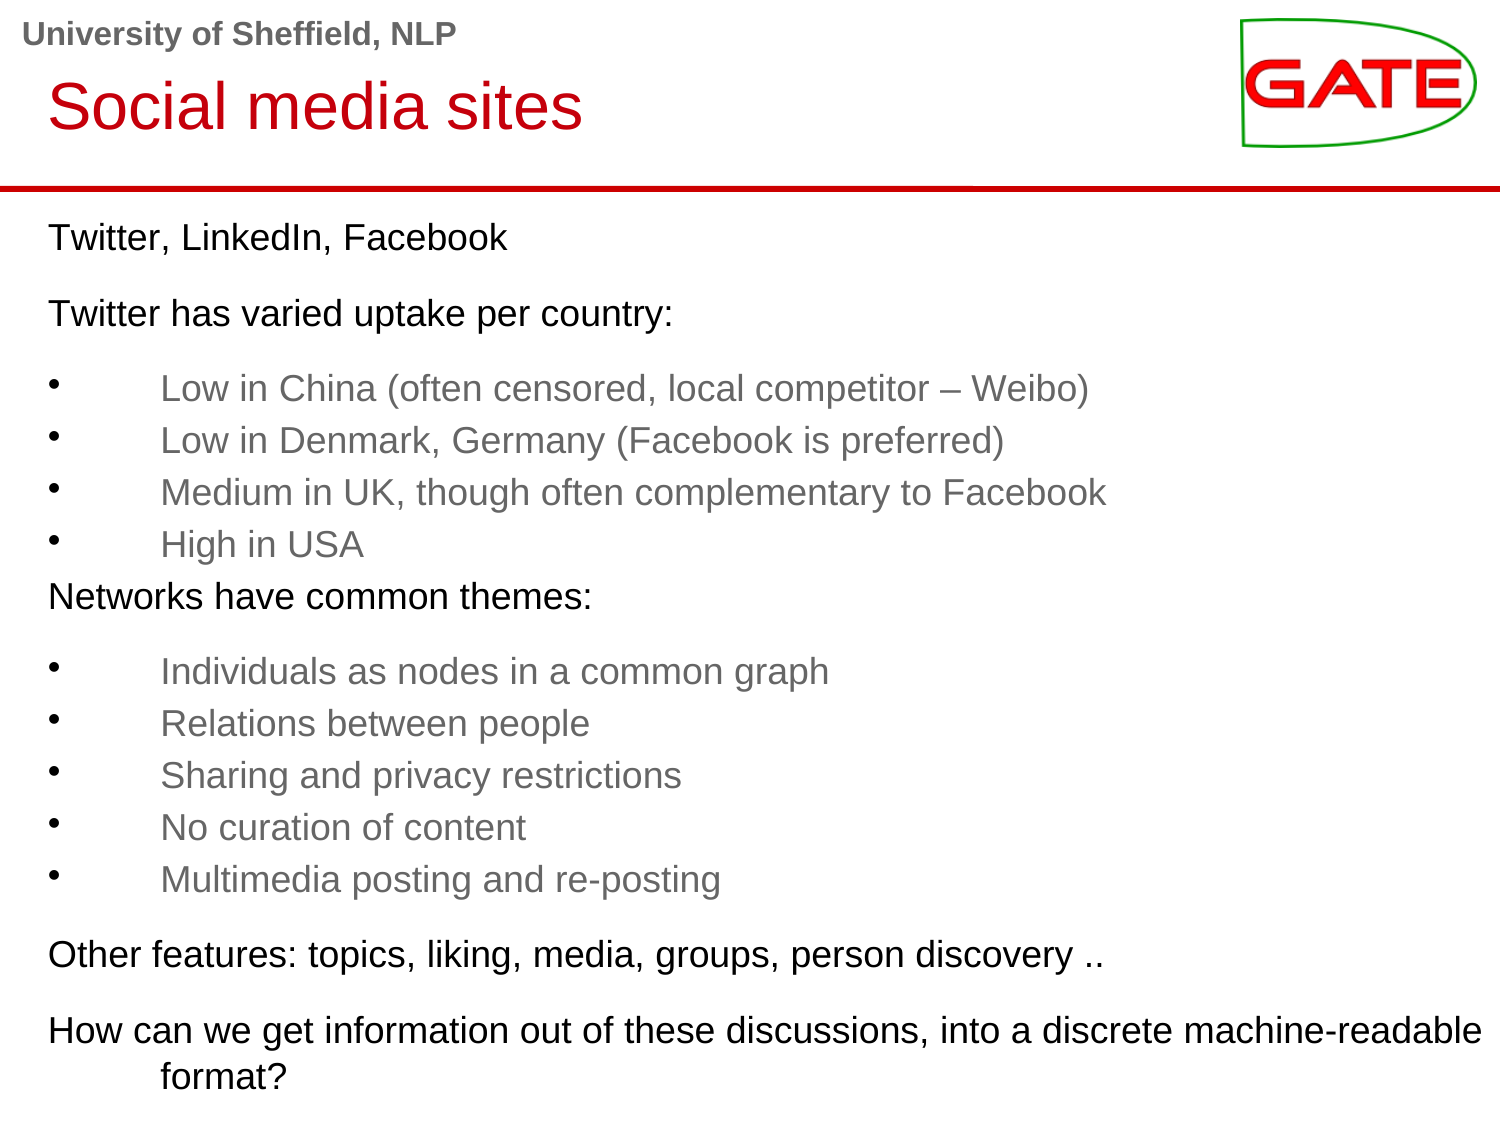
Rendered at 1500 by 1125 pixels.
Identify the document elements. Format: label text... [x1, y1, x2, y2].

text_box Social media sites [47, 47, 1267, 168]
text_box Twitter, LinkedIn, Facebook Twitter has varied uptake per country: Low in China (often censored, local competitor – Weibo) Low in Denmark, Germany (Facebook is preferred) Medium in UK, though often complementary to Facebook High in USA Networks have common themes: Individuals as nodes in a common graph Relations between people Sharing and privacy restrictions No curation of content Multimedia posting and re-posting Other features: topics, liking, media, groups, person discovery .. How can we get information out of these discussions, into a discrete machine-readable format? [47, 212, 1500, 1064]
picture [1240, 18, 1477, 148]
